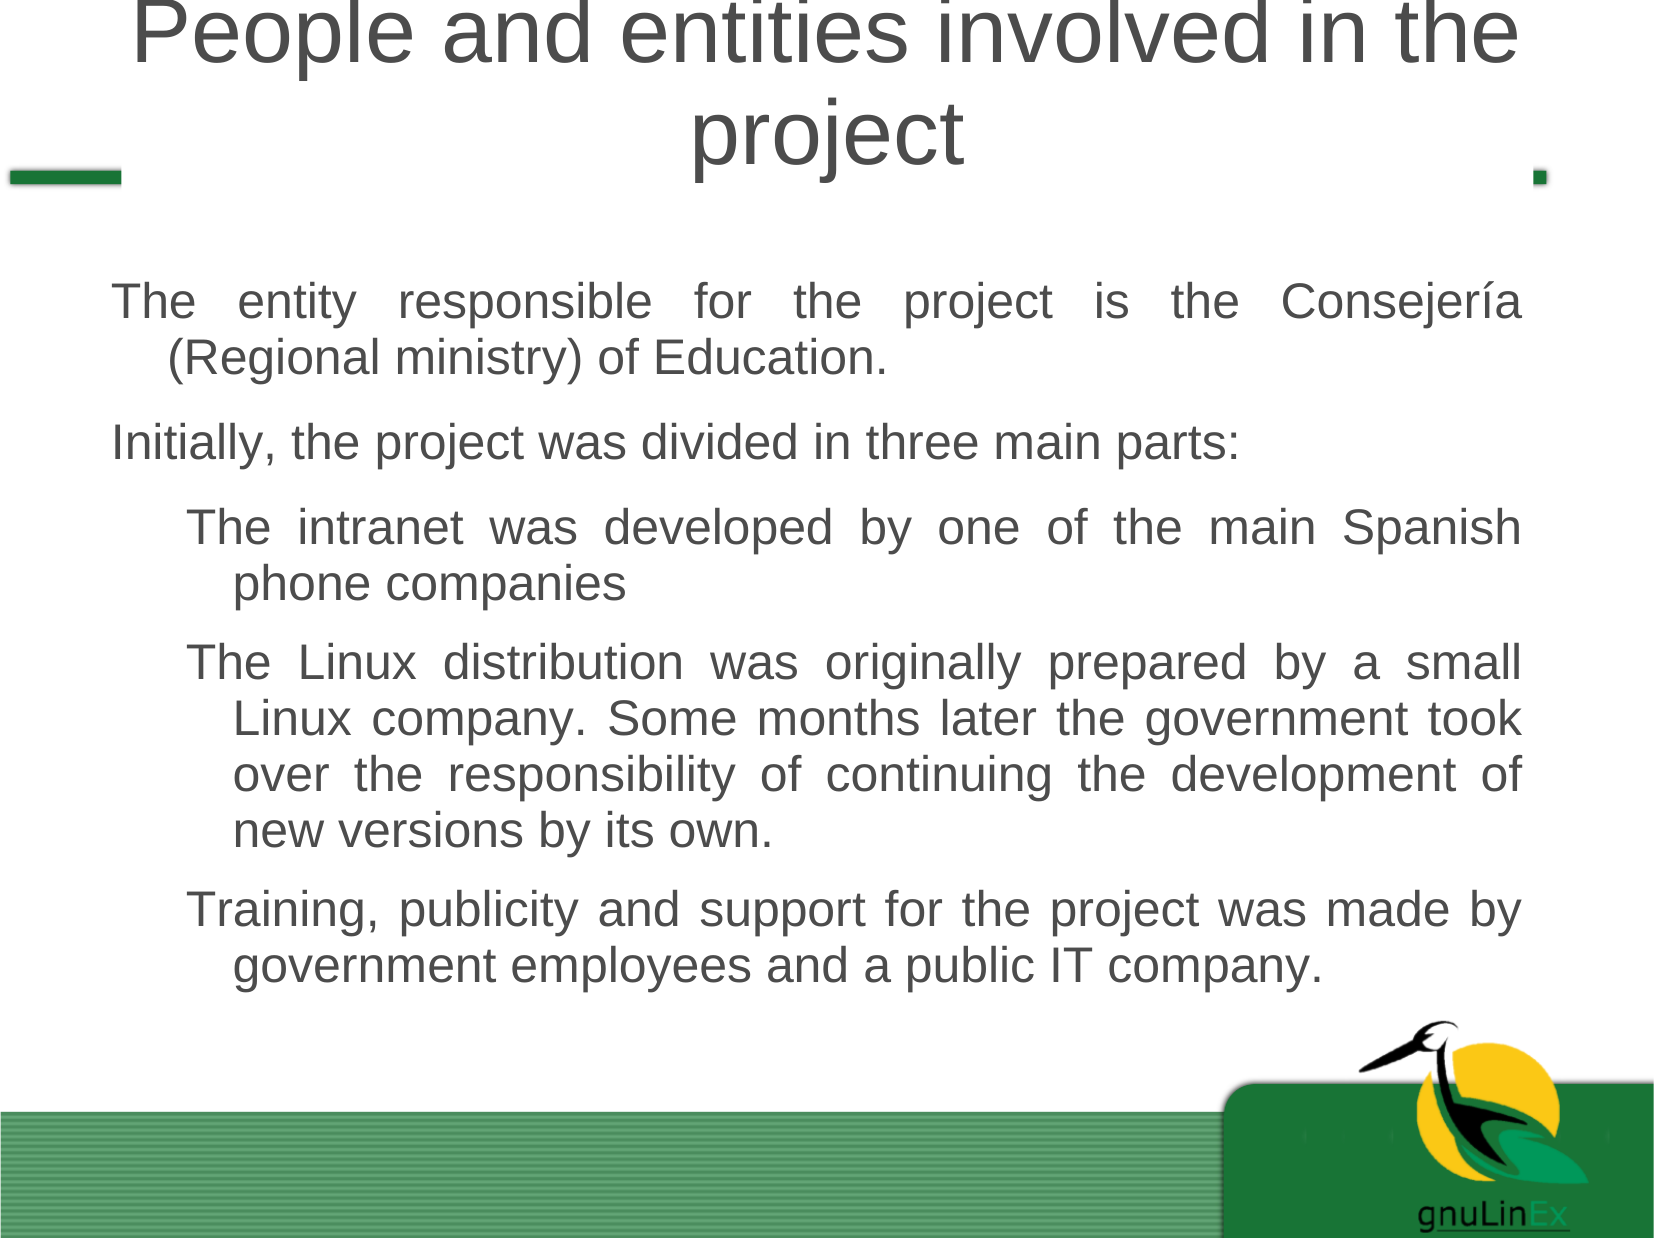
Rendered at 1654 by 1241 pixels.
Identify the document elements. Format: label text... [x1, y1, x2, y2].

picture [0, 0, 1654, 1238]
title People and entities involved in the project [121, 0, 1534, 196]
list The entity responsible for the project is the Consejería (Regional ministry) of Education. Initially, the project was divided in three main parts: The intranet was developed by one of the main Spanish phone companies The Linux distribution was originally prepared by a small Linux company. Some months later the government took over the responsibility of continuing the development of new versions by its own. Training, publicity and support for the project was made by government employees and a public IT company. [110, 273, 1523, 1062]
